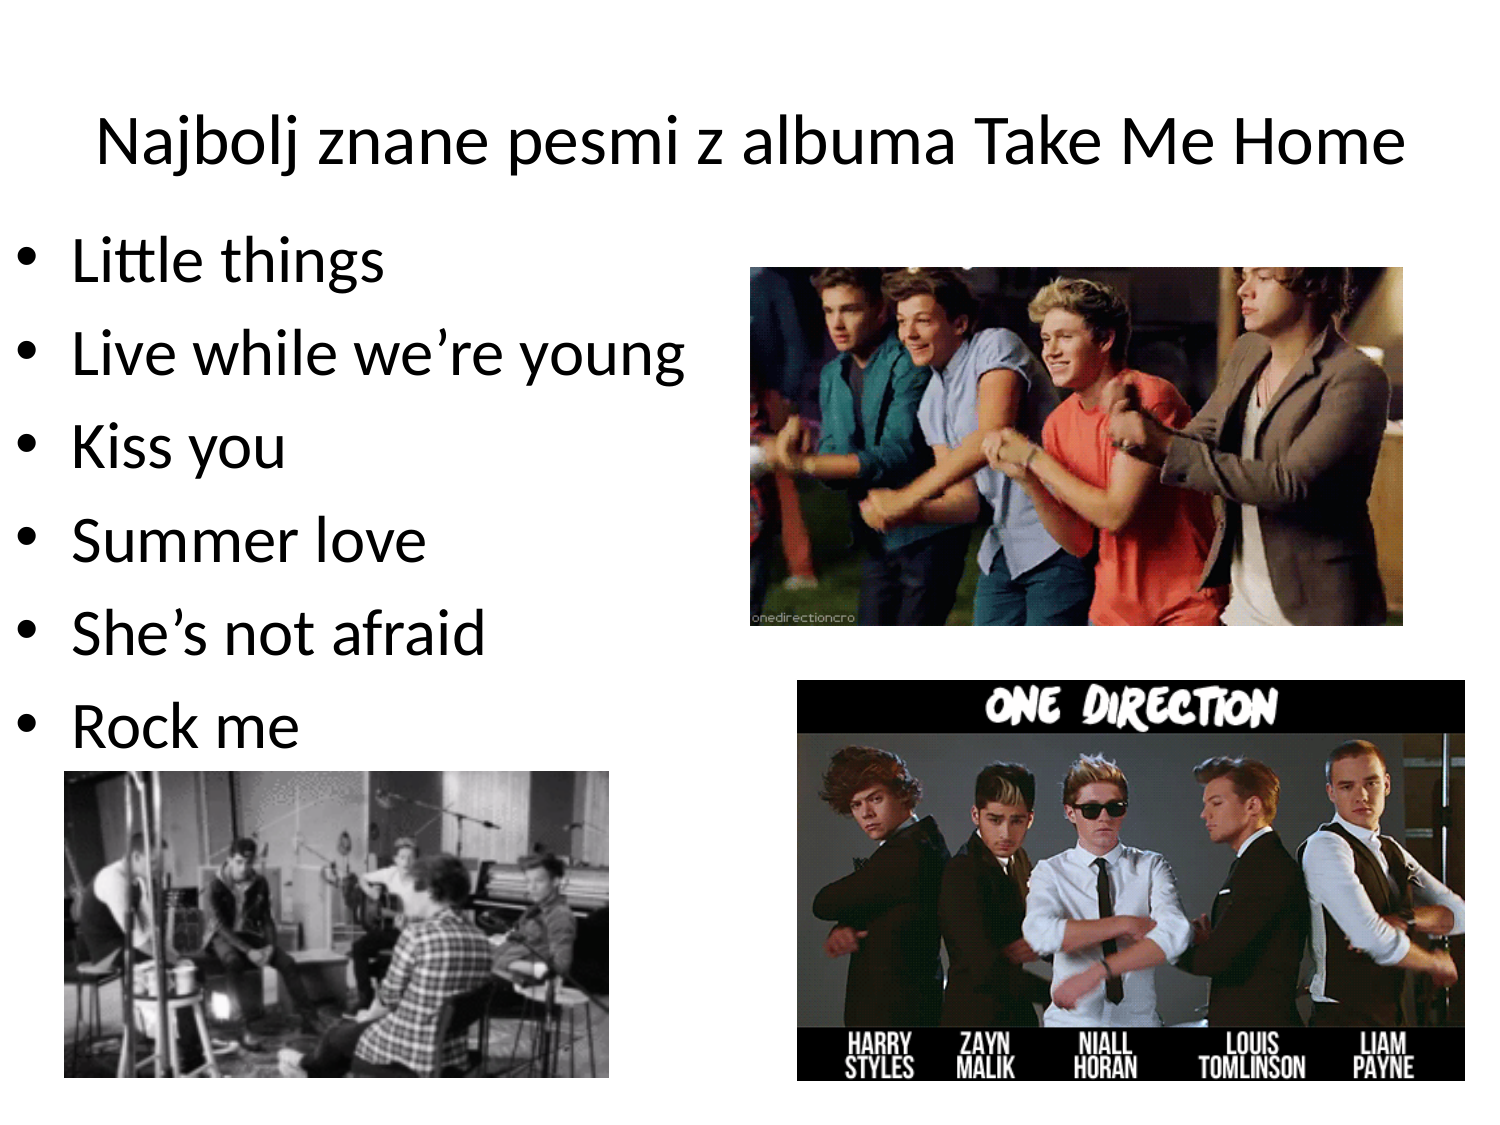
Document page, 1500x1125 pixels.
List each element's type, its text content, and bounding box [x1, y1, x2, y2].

title Najbolj znane pesmi z albuma Take Me Home [76, 42, 1427, 231]
picture [750, 267, 1403, 626]
picture [64, 771, 609, 1079]
list Little things Live while we’re young Kiss you Summer love She’s not afraid Rock me [0, 208, 1350, 951]
picture [797, 680, 1465, 1081]
